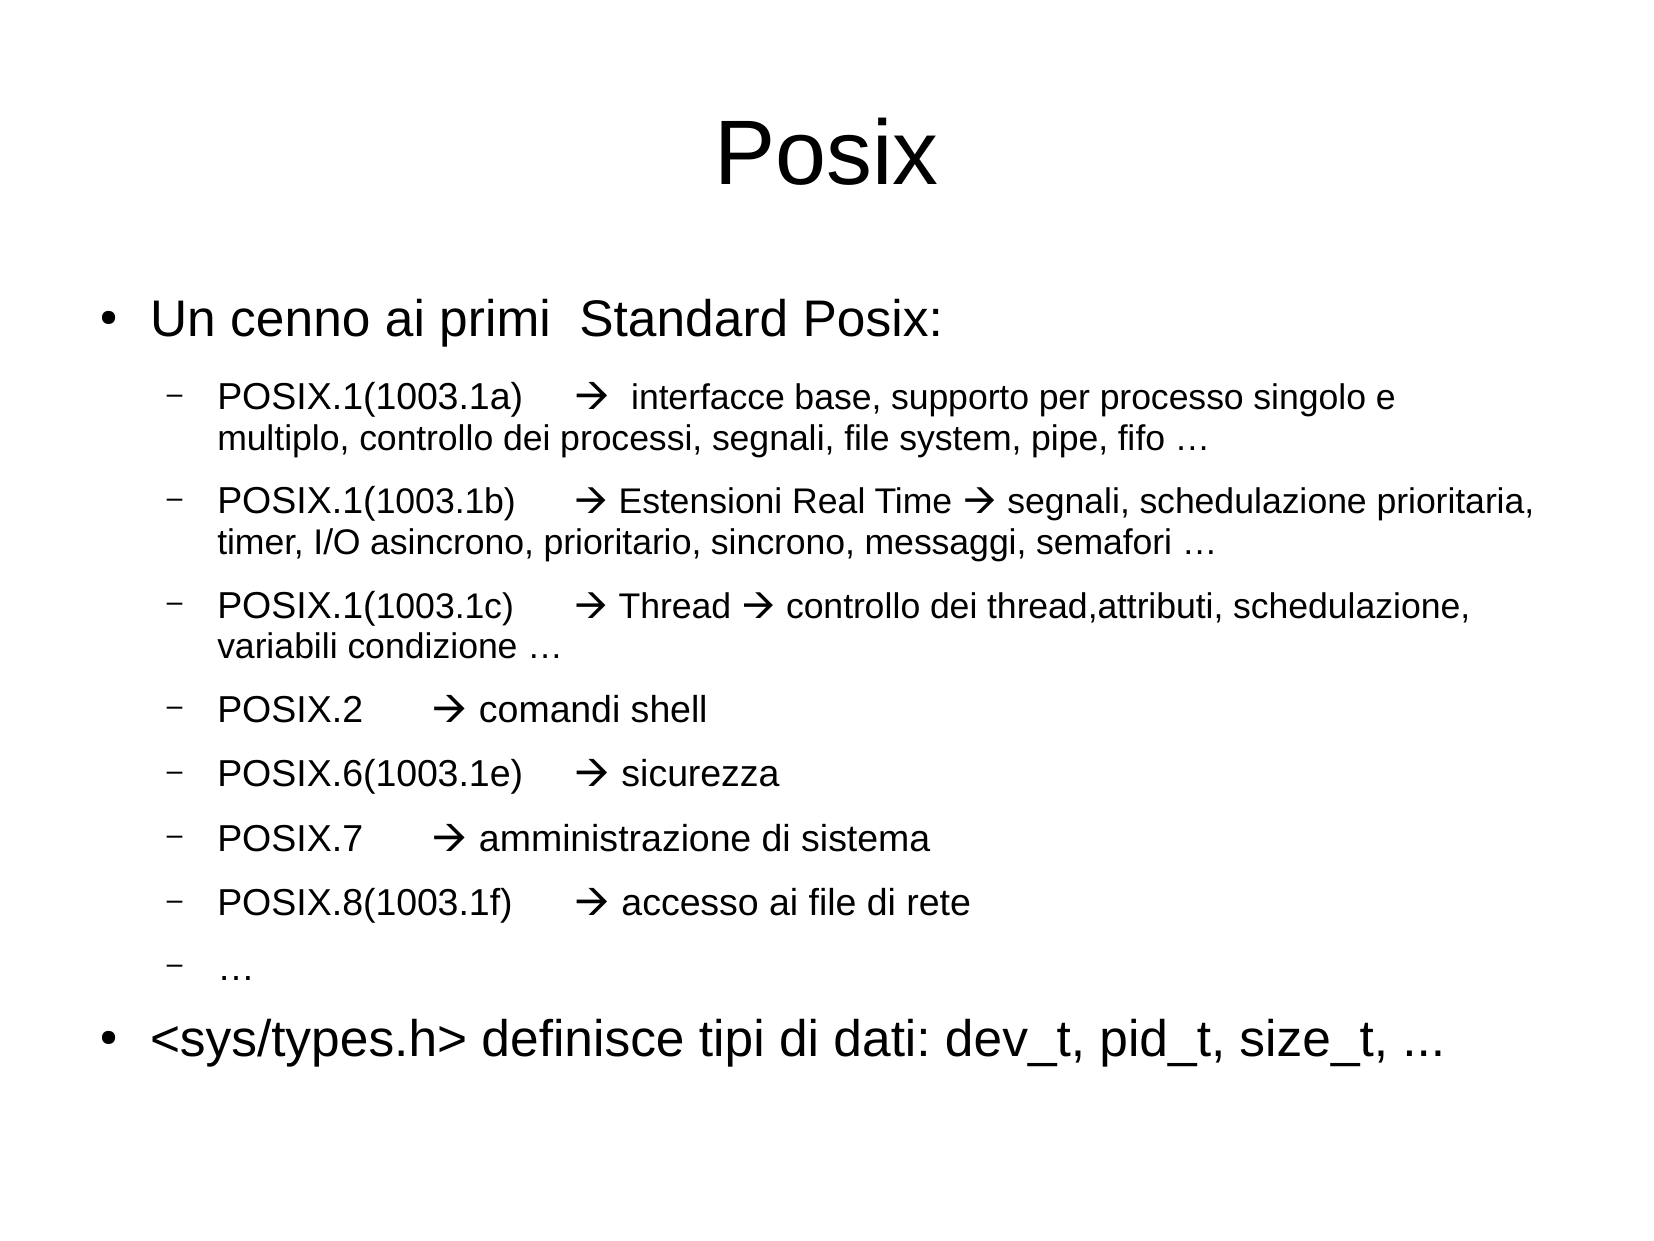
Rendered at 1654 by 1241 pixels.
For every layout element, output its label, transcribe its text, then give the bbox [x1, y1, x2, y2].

title Posix [82, 49, 1571, 257]
list Un cenno ai primi Standard Posix: POSIX.1(1003.1a)  interfacce base, supporto per processo singolo e multiplo, controllo dei processi, segnali, file system, pipe, fifo … POSIX.1(1003.1b)  Estensioni Real Time  segnali, schedulazione prioritaria, timer, I/O asincrono, prioritario, sincrono, messaggi, semafori … POSIX.1(1003.1c)  Thread  controllo dei thread,attributi, schedulazione, variabili condizione … POSIX.2  comandi shell POSIX.6(1003.1e)  sicurezza POSIX.7  amministrazione di sistema POSIX.8(1003.1f)  accesso ai file di rete … <sys/types.h> definisce tipi di dati: dev_t, pid_t, size_t, ... [82, 290, 1538, 1216]
